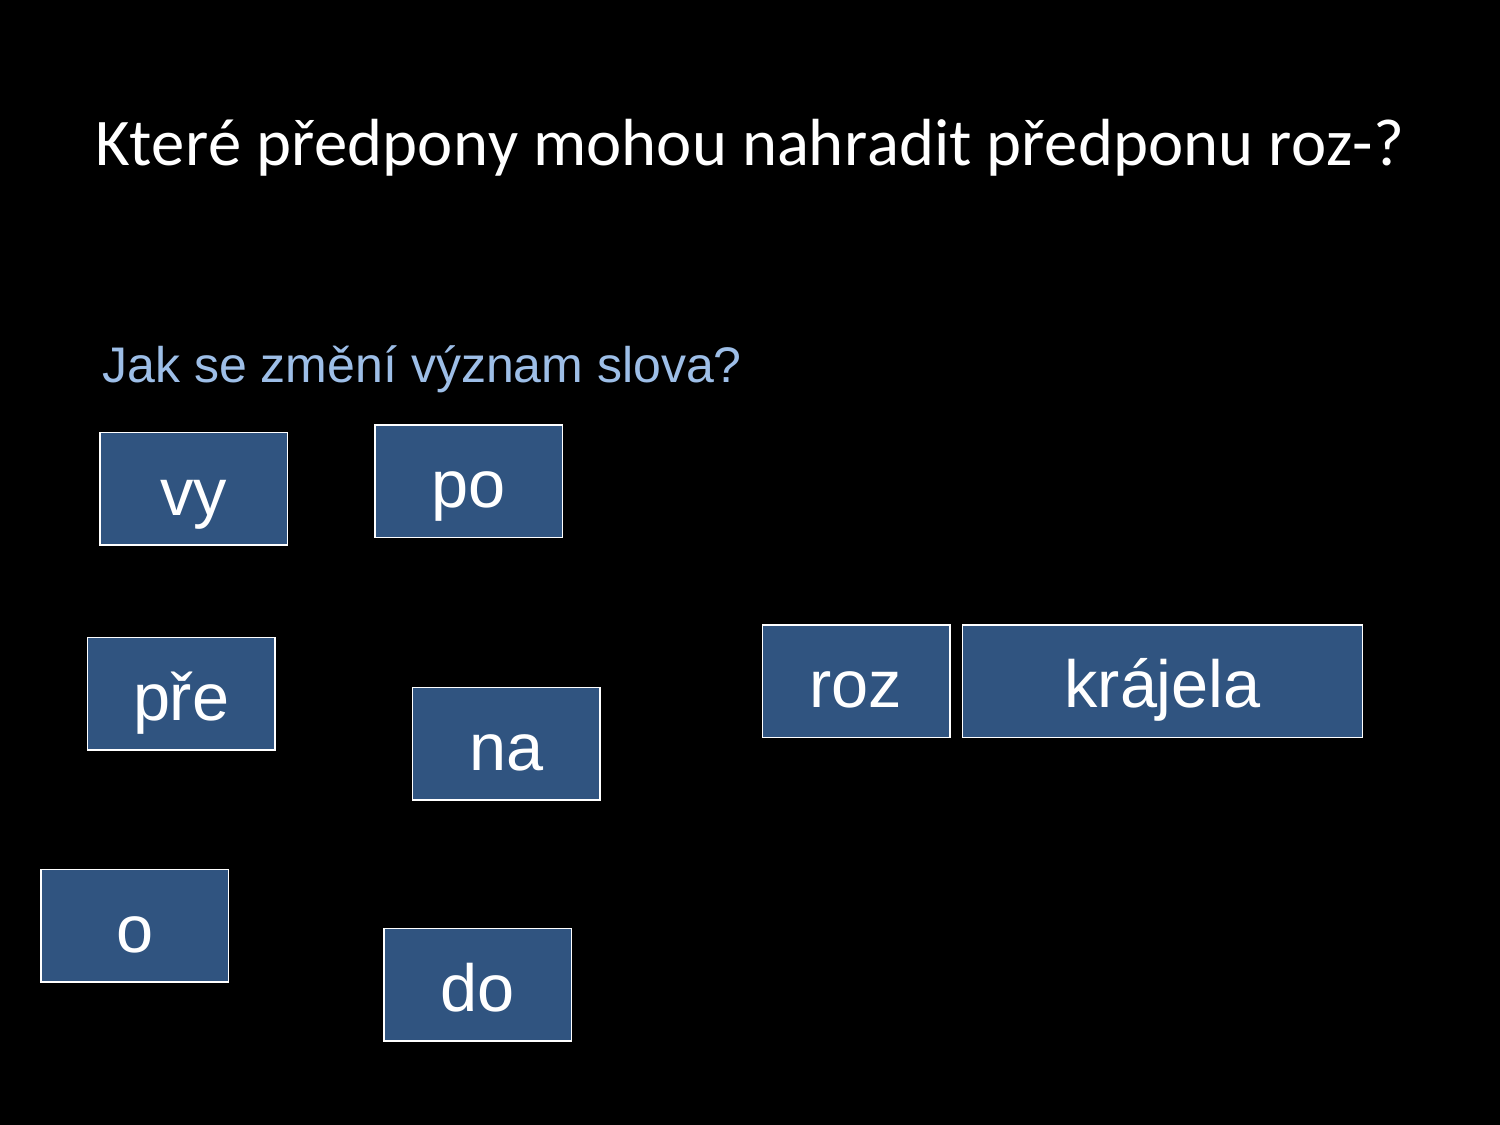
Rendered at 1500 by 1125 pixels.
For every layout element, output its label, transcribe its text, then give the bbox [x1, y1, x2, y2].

title Které předpony mohou nahradit předponu roz-? [75, 45, 1426, 233]
text_box na [412, 687, 600, 800]
text_box po [374, 424, 563, 538]
text_box pře [87, 637, 275, 750]
text_box krájela [962, 624, 1363, 738]
text_box Jak se změní význam slova? [87, 324, 757, 401]
text_box do [383, 928, 572, 1042]
text_box roz [762, 624, 950, 738]
text_box vy [100, 432, 288, 546]
text_box o [41, 869, 229, 982]
